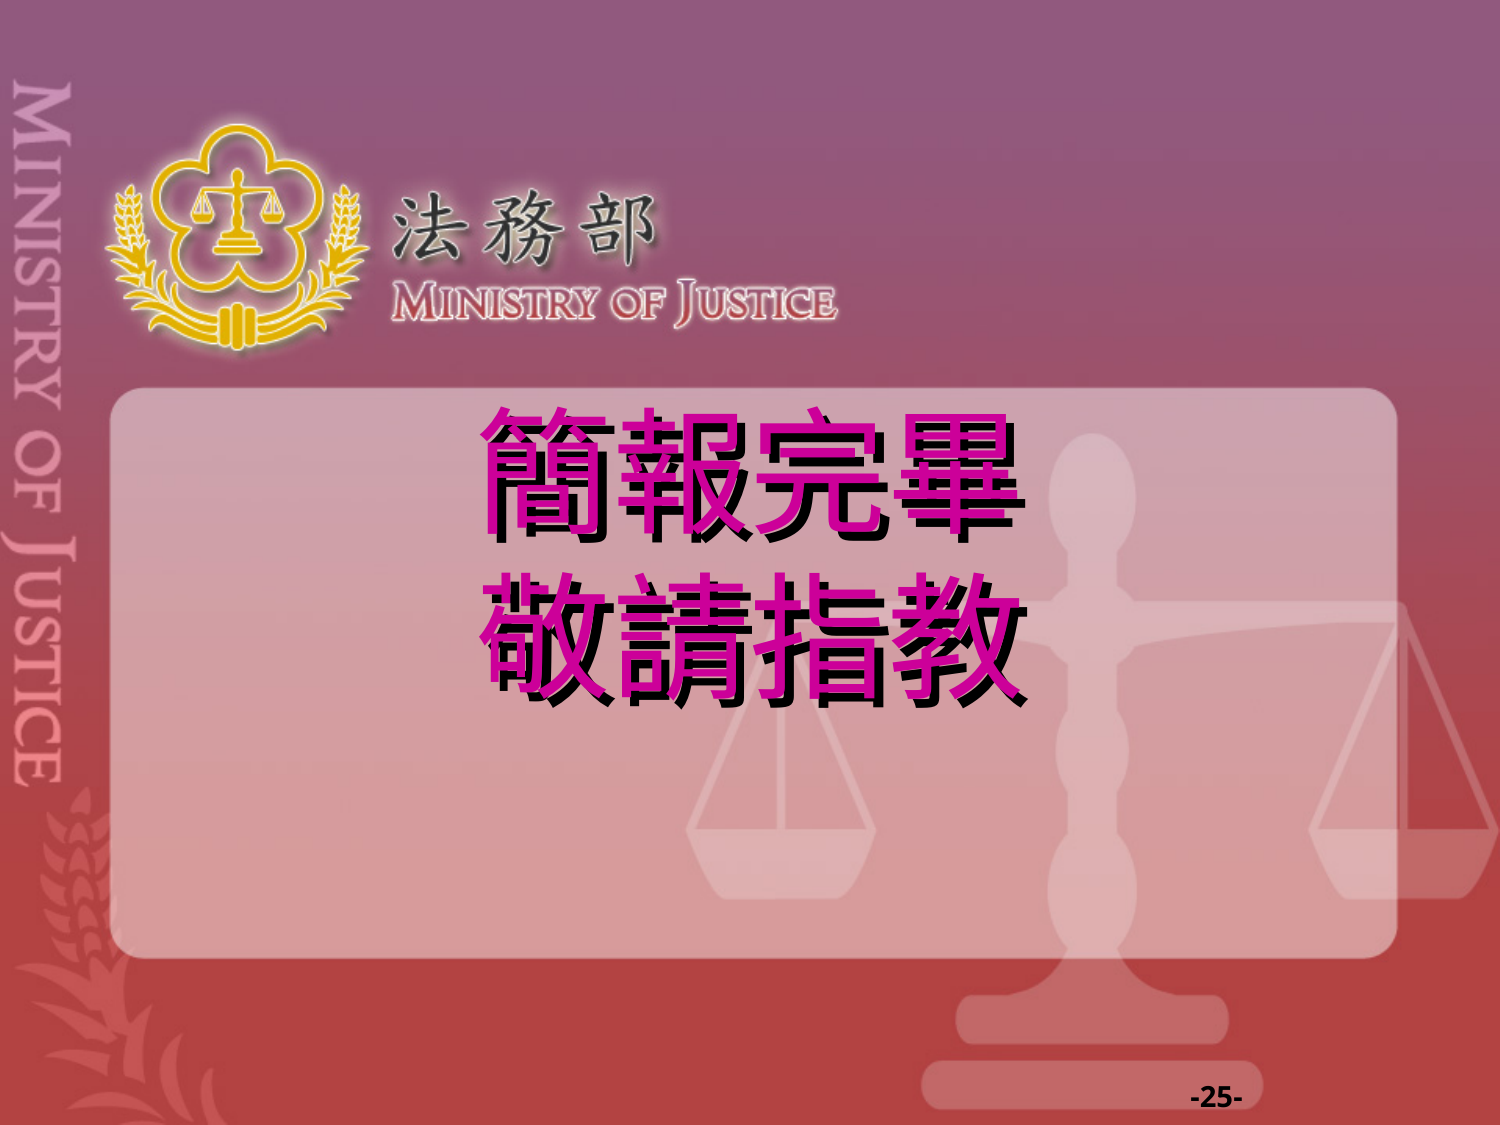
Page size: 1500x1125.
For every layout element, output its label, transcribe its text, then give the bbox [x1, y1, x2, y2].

title 簡報完畢 敬請指教 [112, 375, 1388, 728]
text_box -25- [1175, 1070, 1488, 1109]
